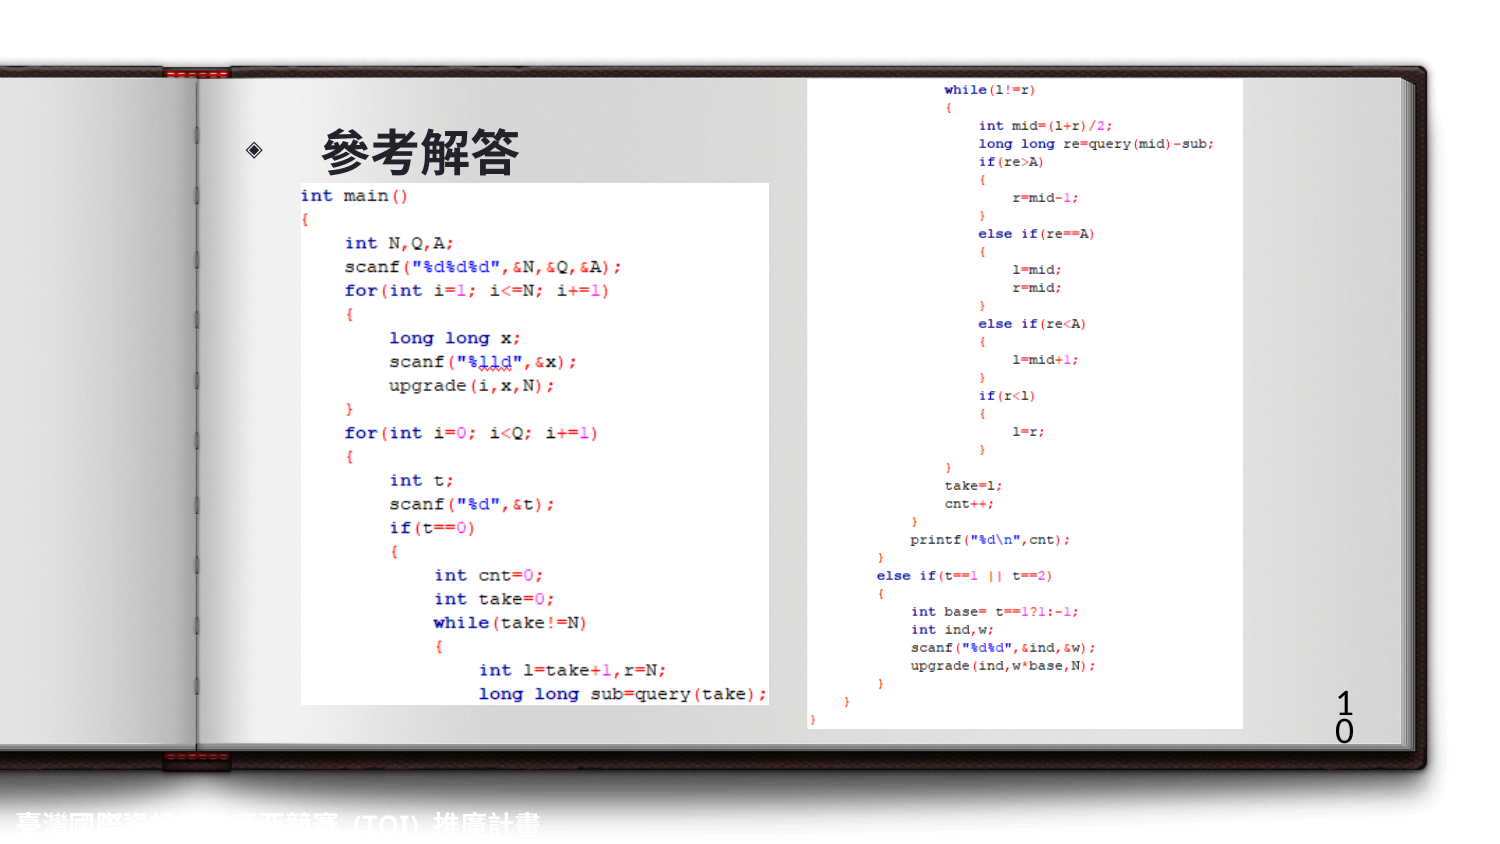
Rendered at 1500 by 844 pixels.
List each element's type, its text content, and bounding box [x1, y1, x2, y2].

picture [0, 0, 1500, 844]
text_box 參考解答 [230, 98, 807, 188]
text_box <編號> [1320, 672, 1386, 737]
